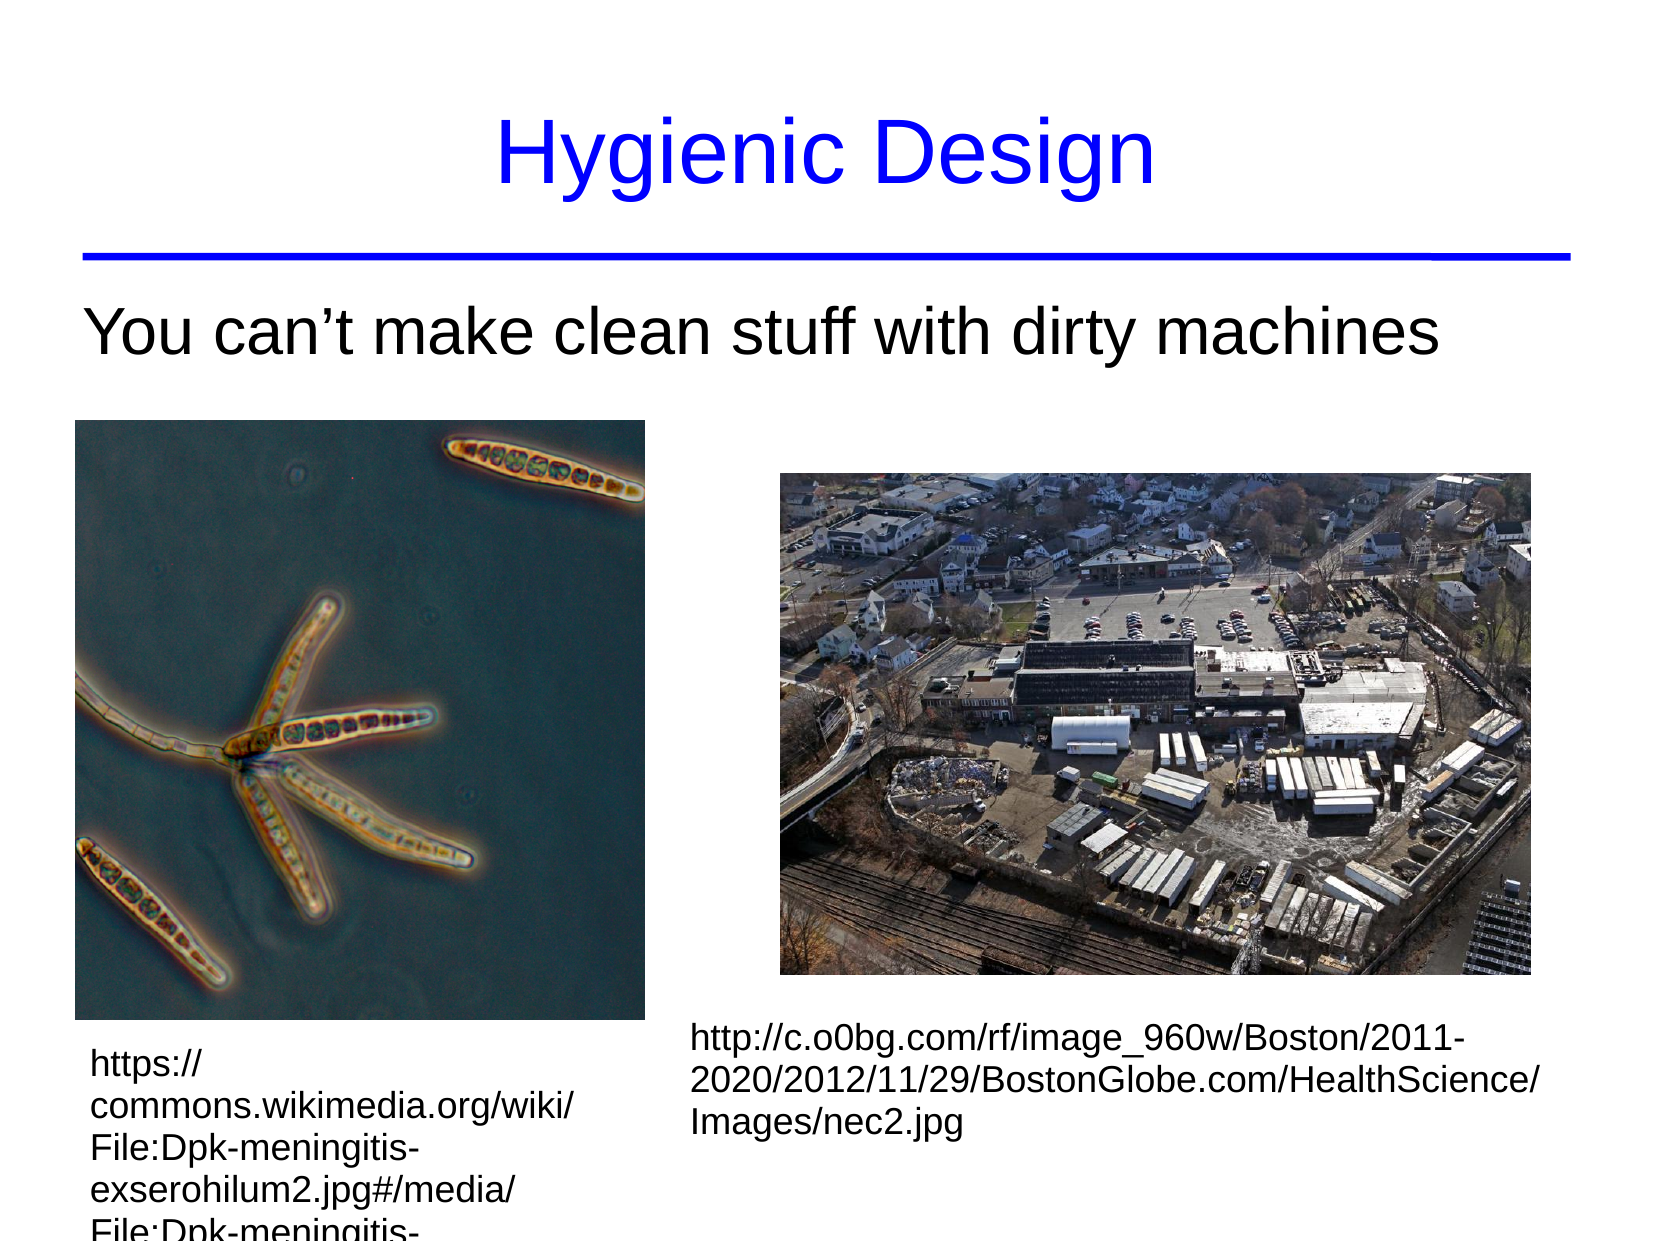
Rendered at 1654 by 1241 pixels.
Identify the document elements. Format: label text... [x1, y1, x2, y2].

picture [780, 473, 1531, 976]
text_box https://commons.wikimedia.org/wiki/File:Dpk-meningitis-exserohilum2.jpg#/media/File:Dpk-meningitis-exserohilum2.jpg [75, 1035, 646, 1241]
text_box http://c.o0bg.com/rf/image_960w/Boston/2011-2020/2012/11/29/BostonGlobe.com/HealthScience/Images/nec2.jpg [675, 1008, 1636, 1151]
title Hygienic Design [82, 49, 1571, 256]
picture [75, 420, 645, 1021]
list You can’t make clean stuff with dirty machines [82, 290, 1571, 1009]
